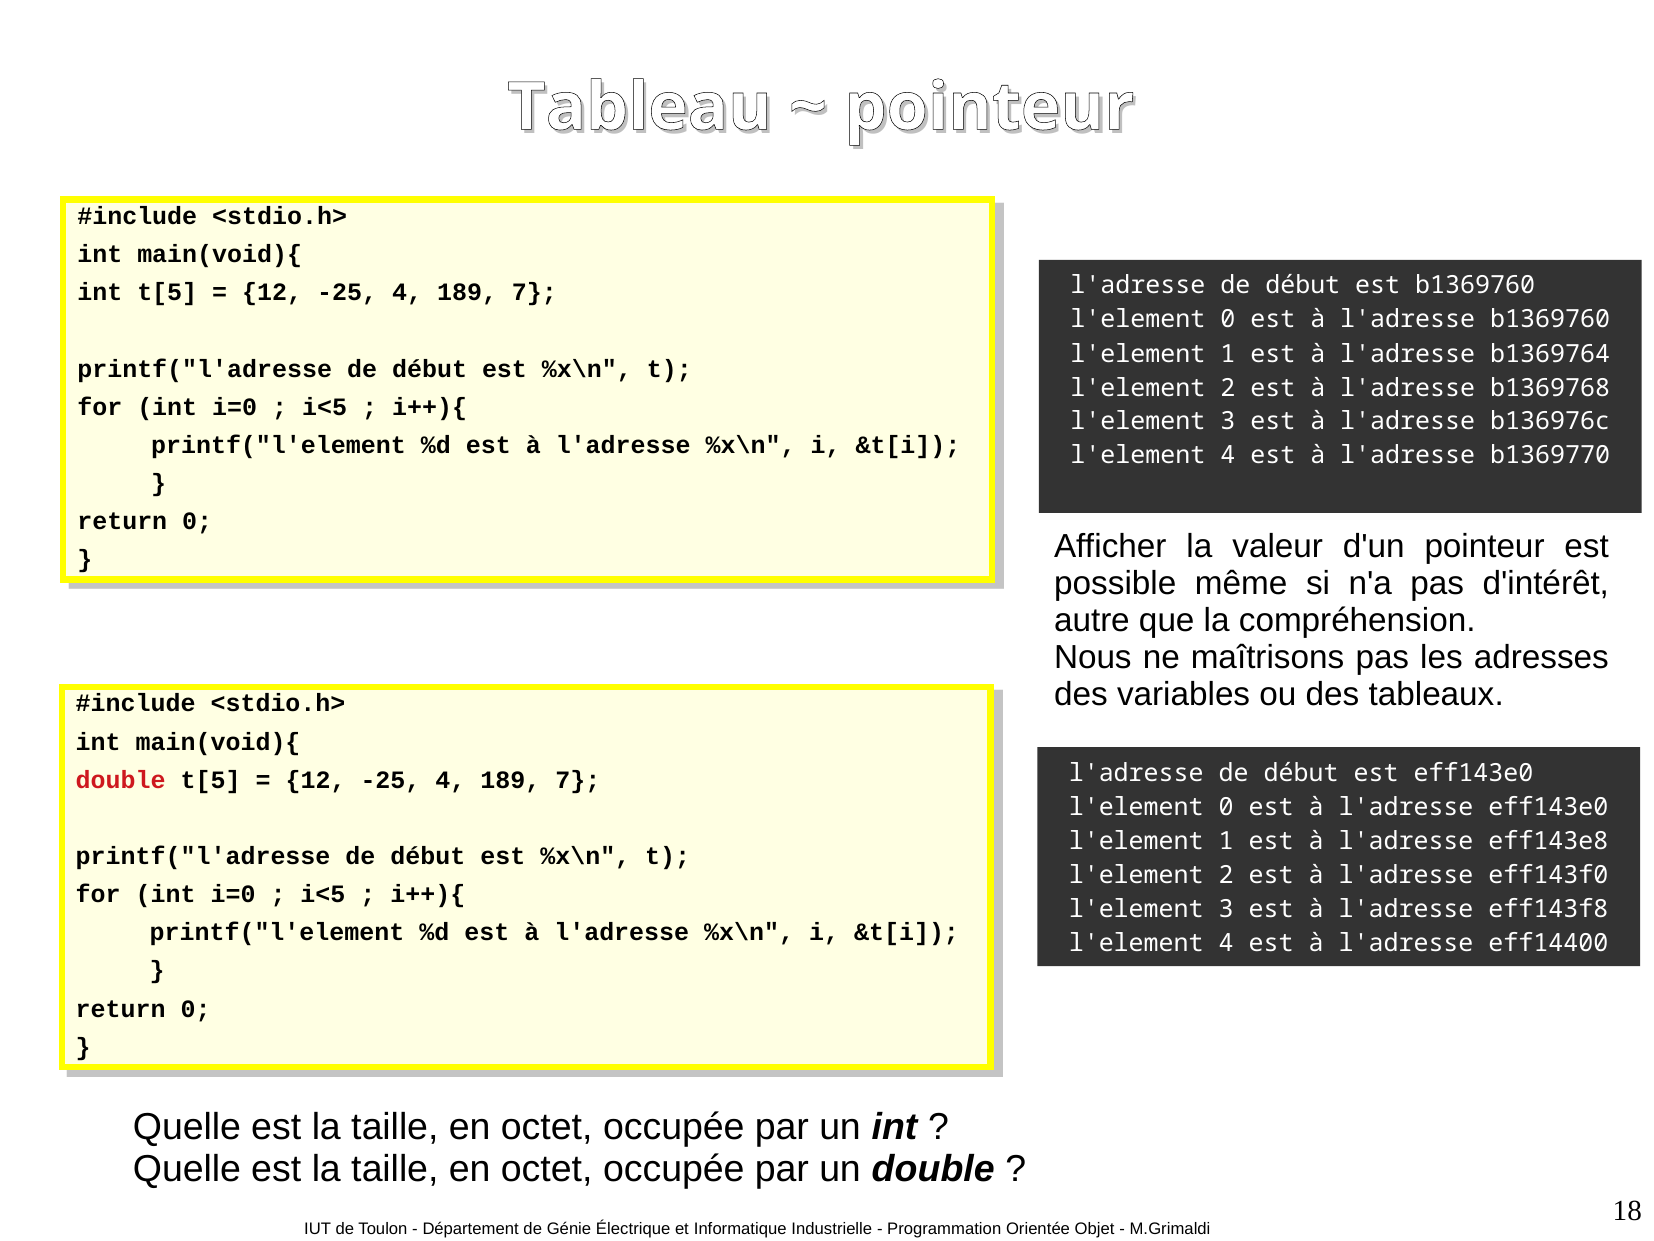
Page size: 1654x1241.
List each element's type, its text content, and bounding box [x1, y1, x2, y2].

text_box Afficher la valeur d'un pointeur est possible même si n'a pas d'intérêt, autre que la compréhension. Nous ne maîtrisons pas les adresses des variables ou des tableaux. [1039, 519, 1630, 720]
title Tableau ~ pointeur [76, 0, 1565, 208]
text_box l'adresse de début est eff143e0 l'element 0 est à l'adresse eff143e0 l'element 1 est à l'adresse eff143e8 l'element 2 est à l'adresse eff143f0 l'element 3 est à l'adresse eff143f8 l'element 4 est à l'adresse eff14400 [1037, 747, 1641, 940]
text_box Quelle est la taille, en octet, occupée par un int ? Quelle est la taille, en octet, occupée par un double ? [118, 1098, 1042, 1198]
text_box #include <stdio.h> int main(void){ int t[5] = {12, -25, 4, 189, 7}; printf("l'adresse de début est %x\n", t); for (int i=0 ; i<5 ; i++){ printf("l'element %d est à l'adresse %x\n", i, &t[i]); } return 0; } [63, 199, 993, 580]
text_box l'adresse de début est b1369760 l'element 0 est à l'adresse b1369760 l'element 1 est à l'adresse b1369764 l'element 2 est à l'adresse b1369768 l'element 3 est à l'adresse b136976c l'element 4 est à l'adresse b1369770 [1038, 259, 1642, 480]
text_box #include <stdio.h> int main(void){ double t[5] = {12, -25, 4, 189, 7}; printf("l'adresse de début est %x\n", t); for (int i=0 ; i<5 ; i++){ printf("l'element %d est à l'adresse %x\n", i, &t[i]); } return 0; } [61, 686, 991, 1067]
